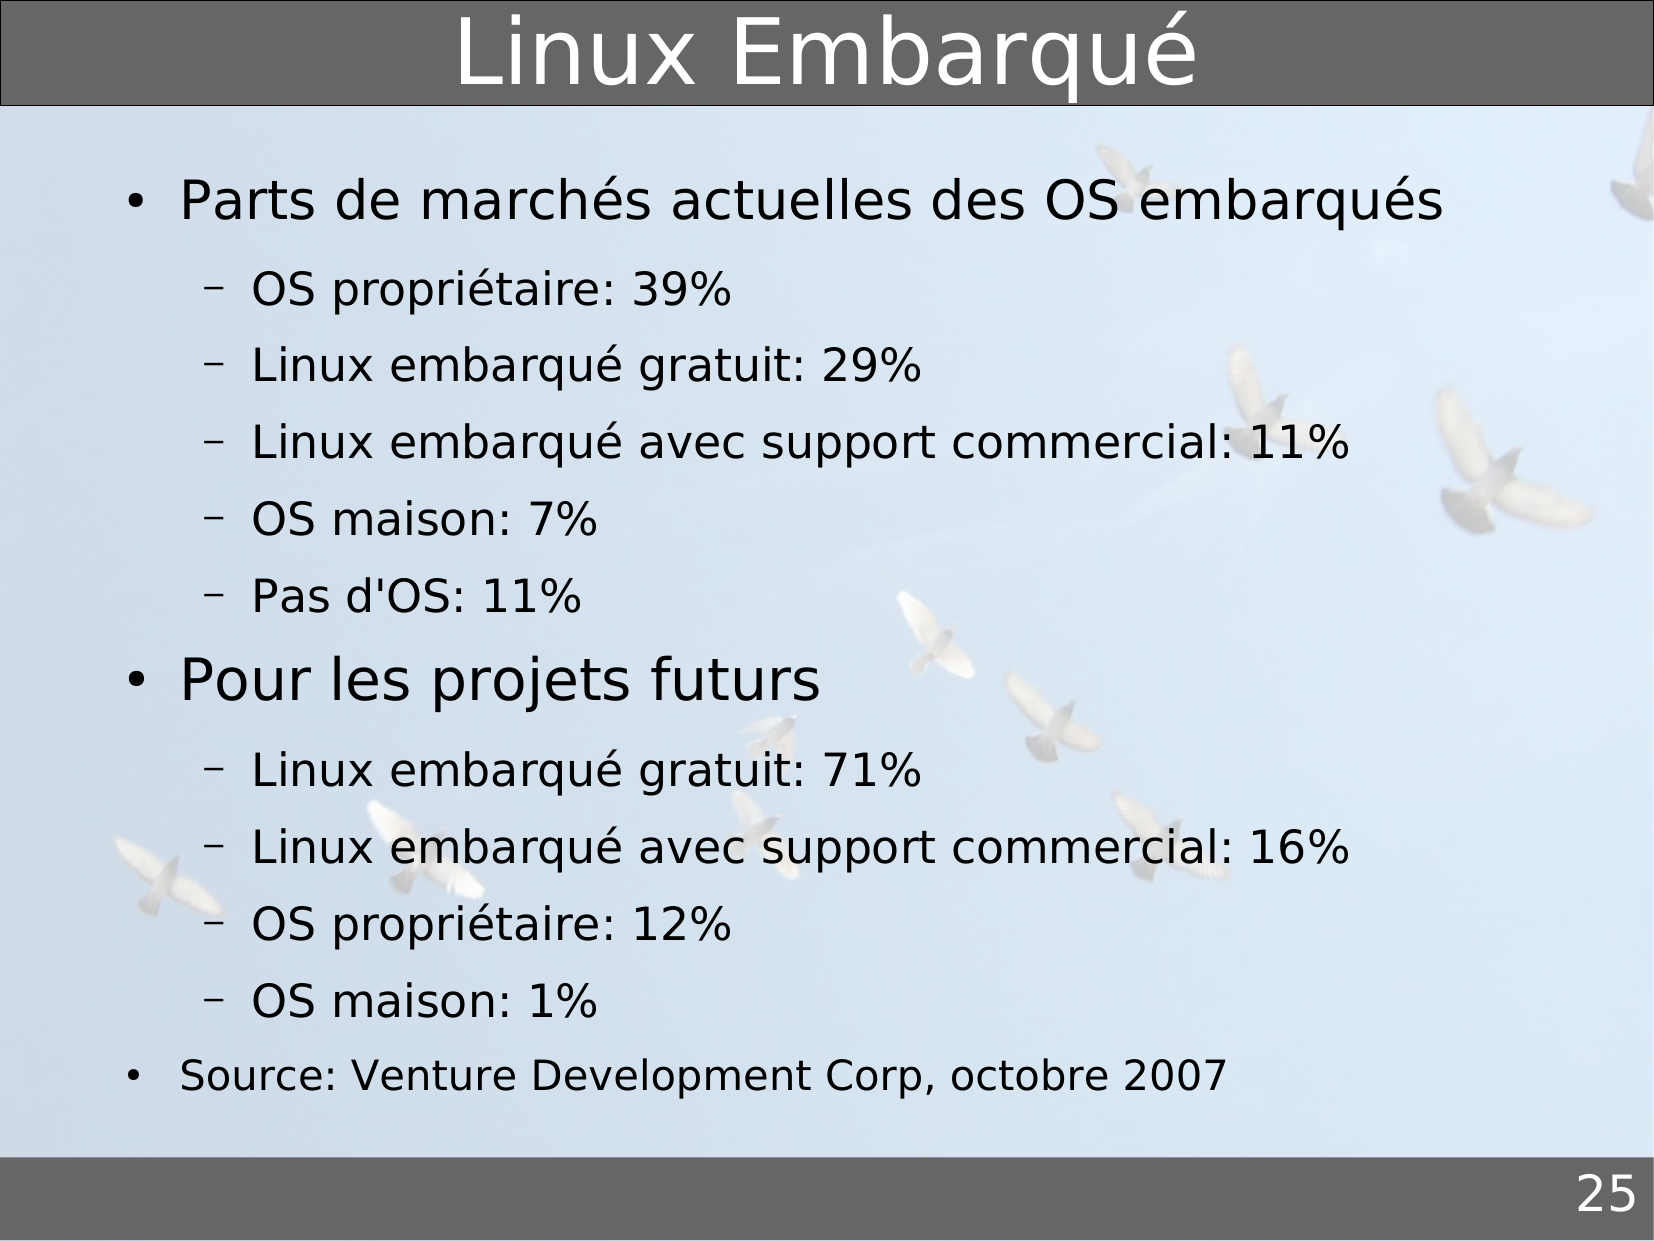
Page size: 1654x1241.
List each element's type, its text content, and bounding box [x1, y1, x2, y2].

title Linux Embarqué [0, 0, 1654, 107]
list Parts de marchés actuelles des OS embarqués OS propriétaire: 39% Linux embarqué gratuit: 29% Linux embarqué avec support commercial: 11% OS maison: 7% Pas d'OS: 11% Pour les projets futurs Linux embarqué gratuit: 71% Linux embarqué avec support commercial: 16% OS propriétaire: 12% OS maison: 1% Source: Venture Development Corp, octobre 2007 [108, 169, 1521, 1101]
